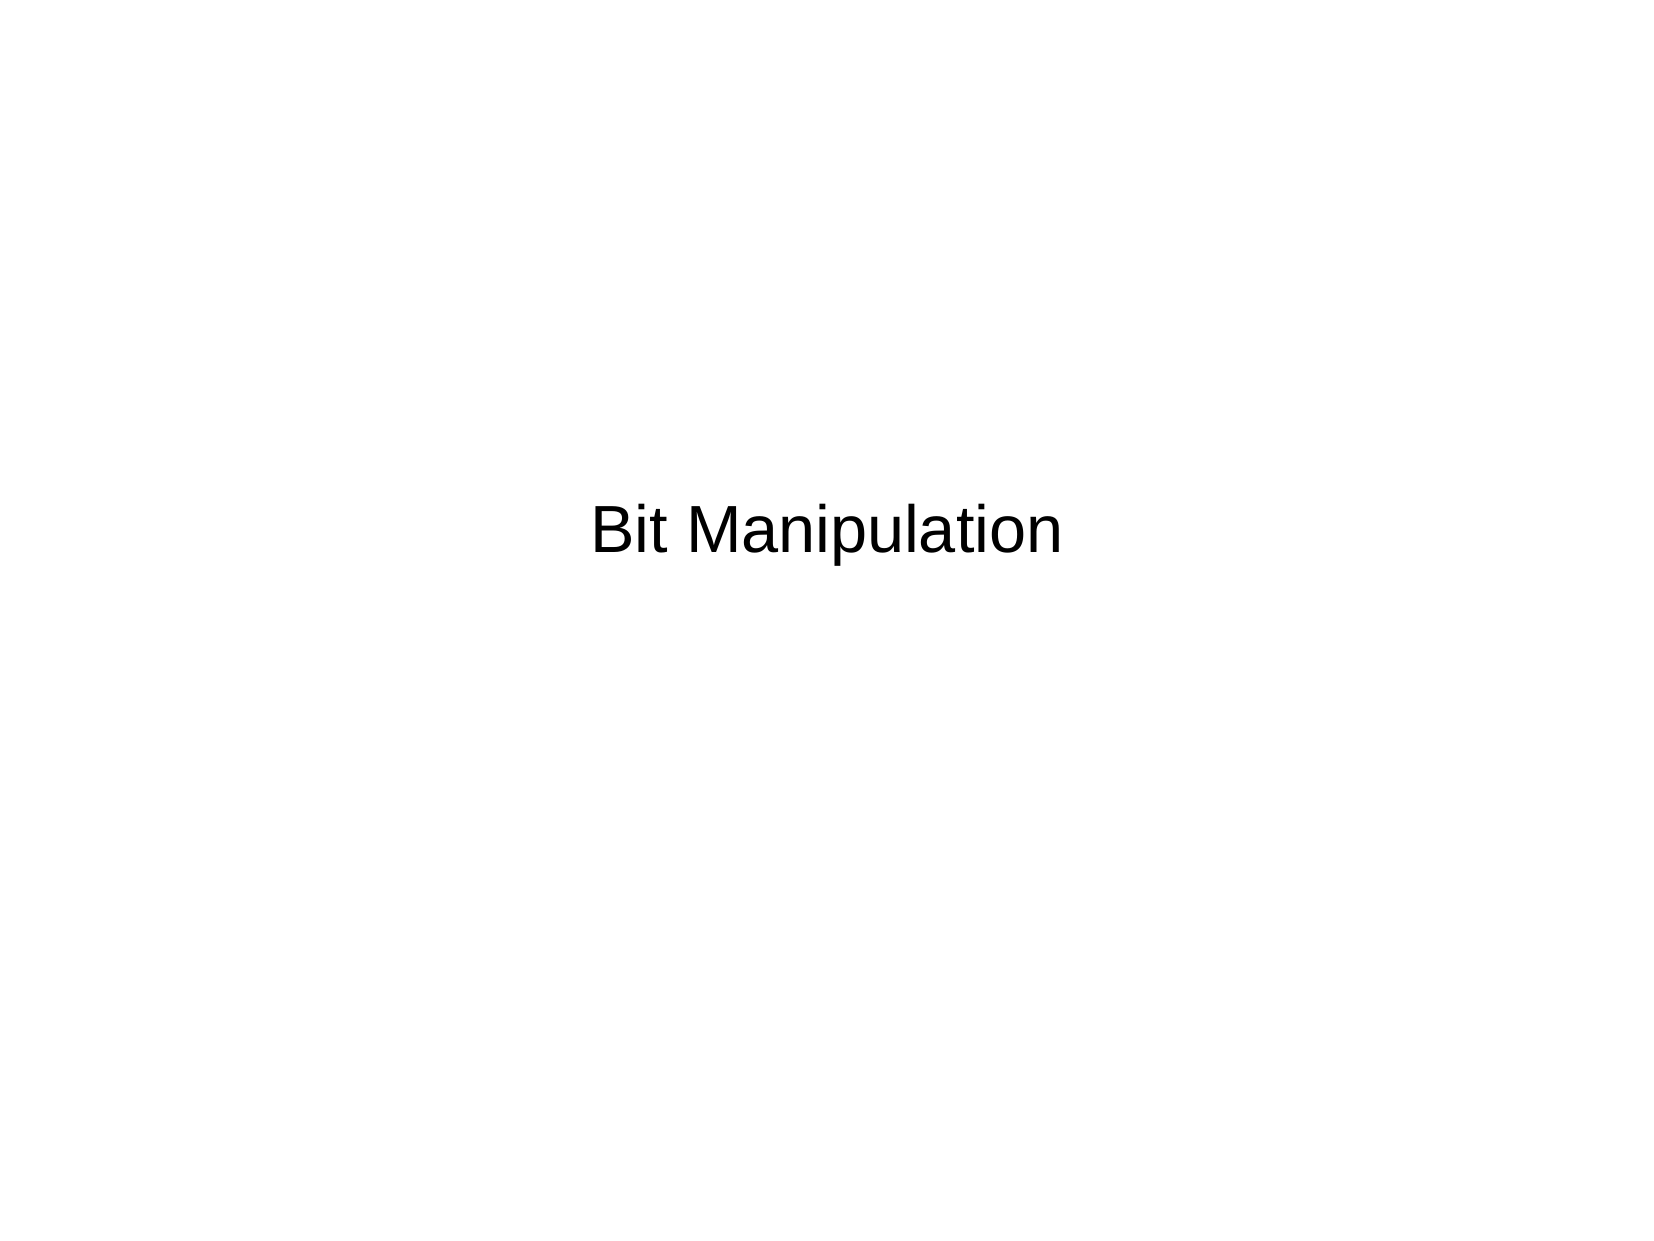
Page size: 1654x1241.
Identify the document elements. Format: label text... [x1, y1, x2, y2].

subtitle Bit Manipulation [82, 49, 1571, 1010]
